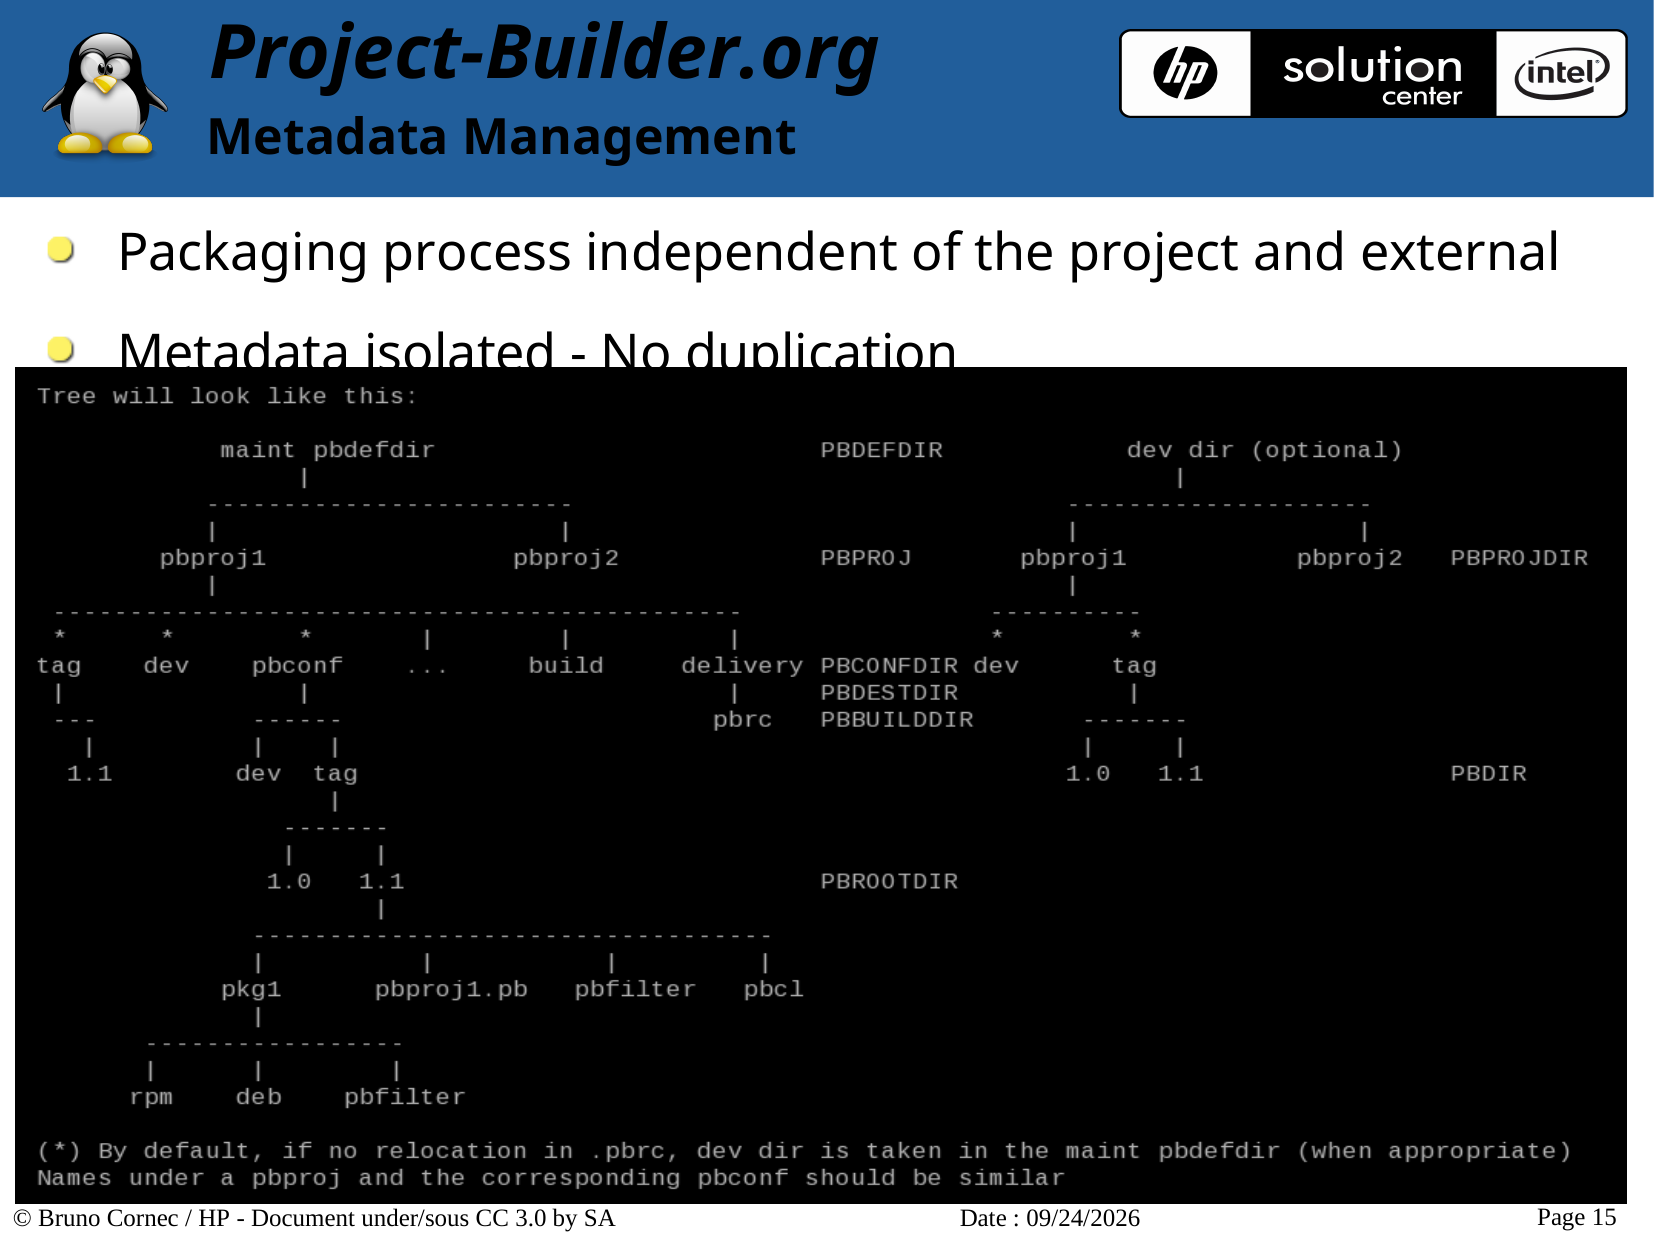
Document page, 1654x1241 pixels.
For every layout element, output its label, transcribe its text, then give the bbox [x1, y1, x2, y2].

title Metadata Management [206, 56, 1121, 215]
list Packaging process independent of the project and external Metadata isolated - No duplication [34, 215, 1642, 1101]
picture [1119, 29, 1628, 118]
picture [15, 367, 1627, 1204]
picture [42, 29, 168, 167]
